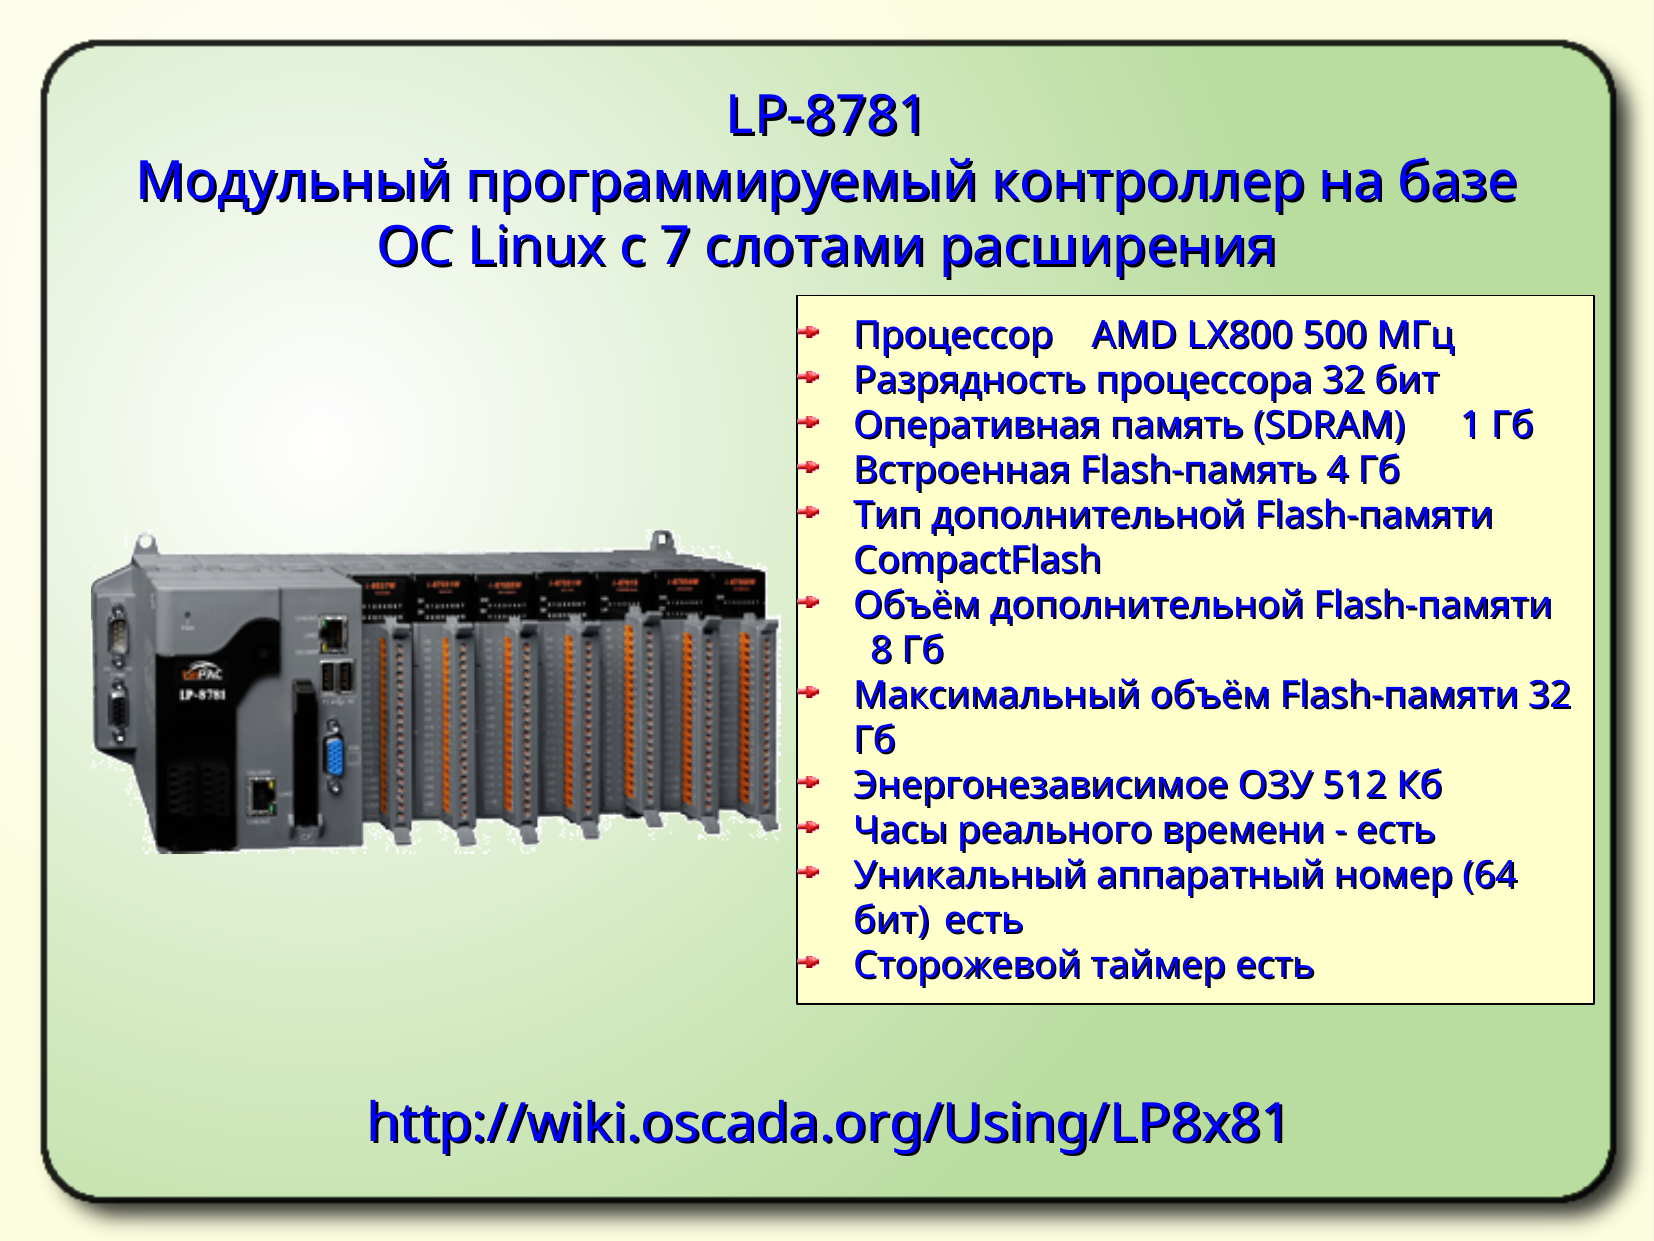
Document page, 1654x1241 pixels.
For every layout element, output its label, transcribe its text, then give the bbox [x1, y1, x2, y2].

title http://wiki.oscada.org/Using/LP8x81 [124, 1074, 1536, 1164]
picture [0, 0, 1654, 1241]
list Процессор AMD LX800 500 МГц Разрядность процессора 32 бит Оперативная память (SDRAM) 1 Гб Встроенная Flash-память 4 Гб Тип дополнительной Flash-памяти CompactFlash Объём дополнительной Flash-памяти 8 Гб Максимальный объём Flash-памяти 32 Гб Энергонезависимое ОЗУ 512 Кб Часы реального времени - есть Уникальный аппаратный номер (64 бит) есть Сторожевой таймер есть [797, 295, 1595, 1004]
title LP-8781 Модульный программируемый контроллер на базе ОС Linux с 7 слотами расширения [121, 59, 1533, 296]
